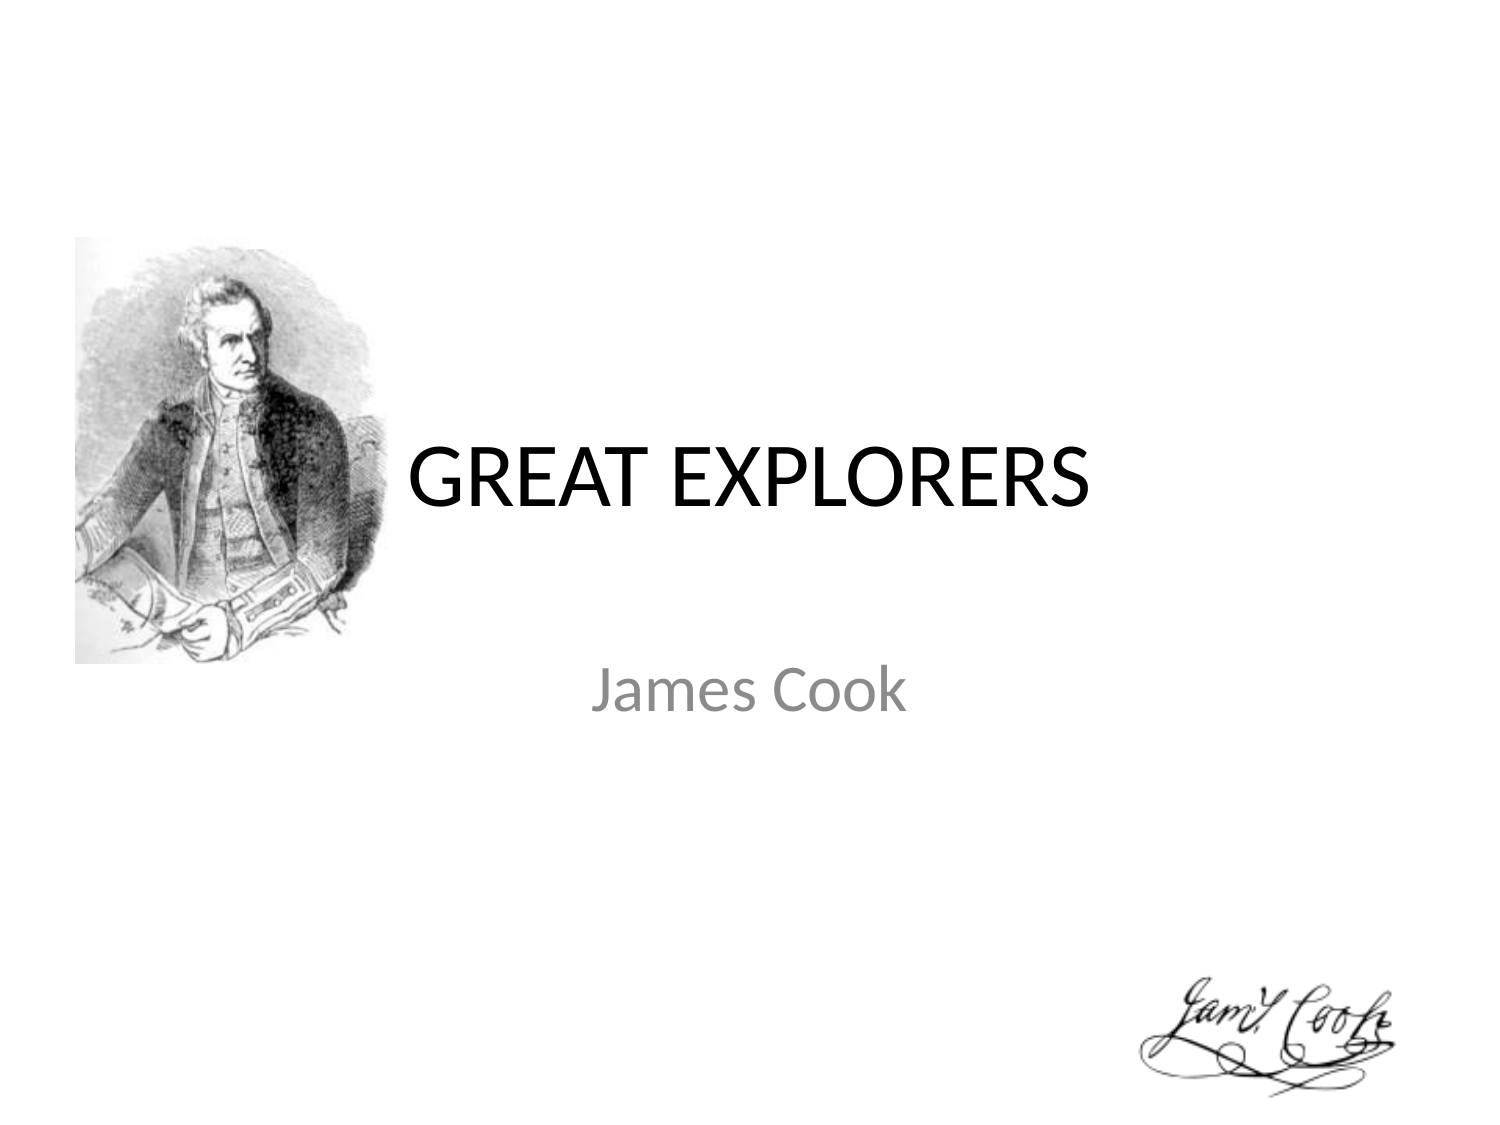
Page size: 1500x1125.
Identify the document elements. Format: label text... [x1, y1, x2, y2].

subtitle James Cook [225, 637, 1275, 925]
title GREAT EXPLORERS [388, 349, 1388, 591]
picture [1137, 974, 1400, 1100]
picture [75, 237, 388, 665]
